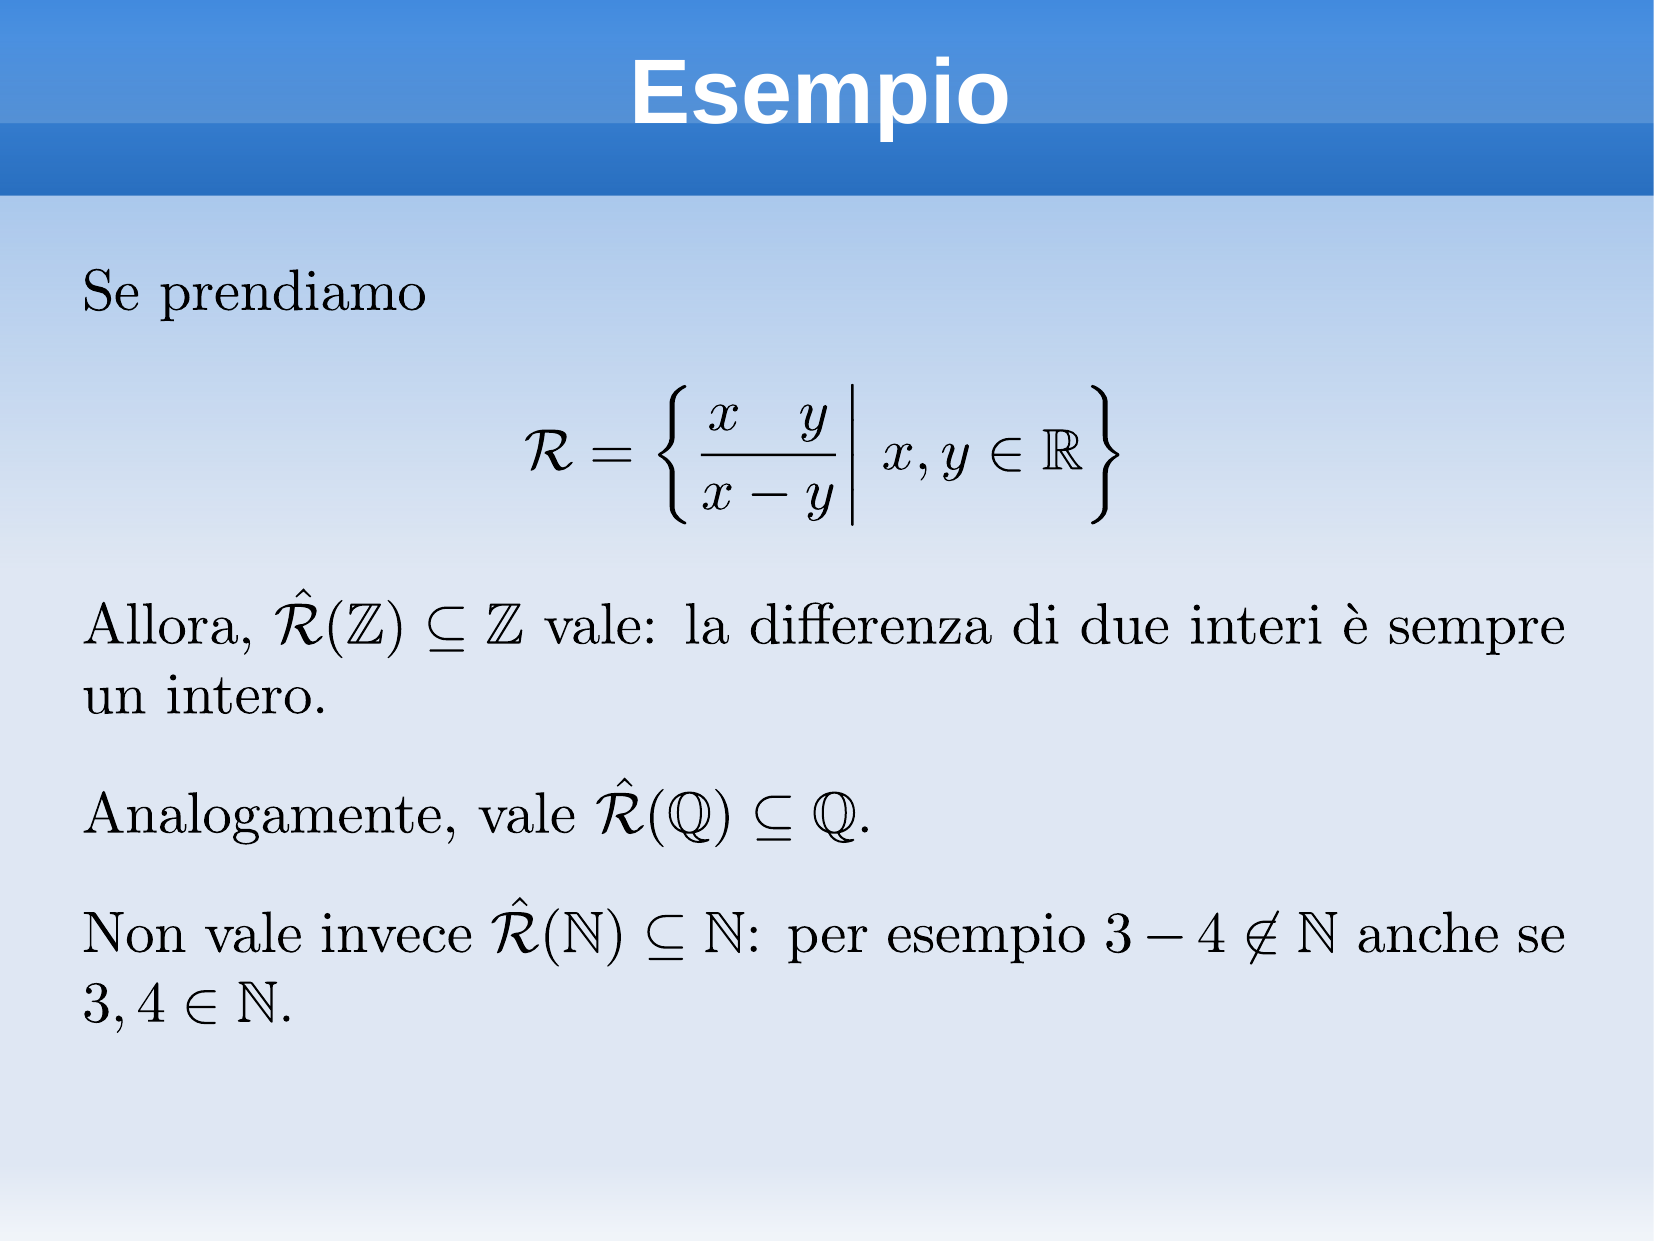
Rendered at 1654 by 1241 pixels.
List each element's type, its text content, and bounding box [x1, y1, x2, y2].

picture [0, 0, 1654, 1241]
title Esempio [76, 0, 1565, 196]
text_box [81, 268, 1566, 1033]
